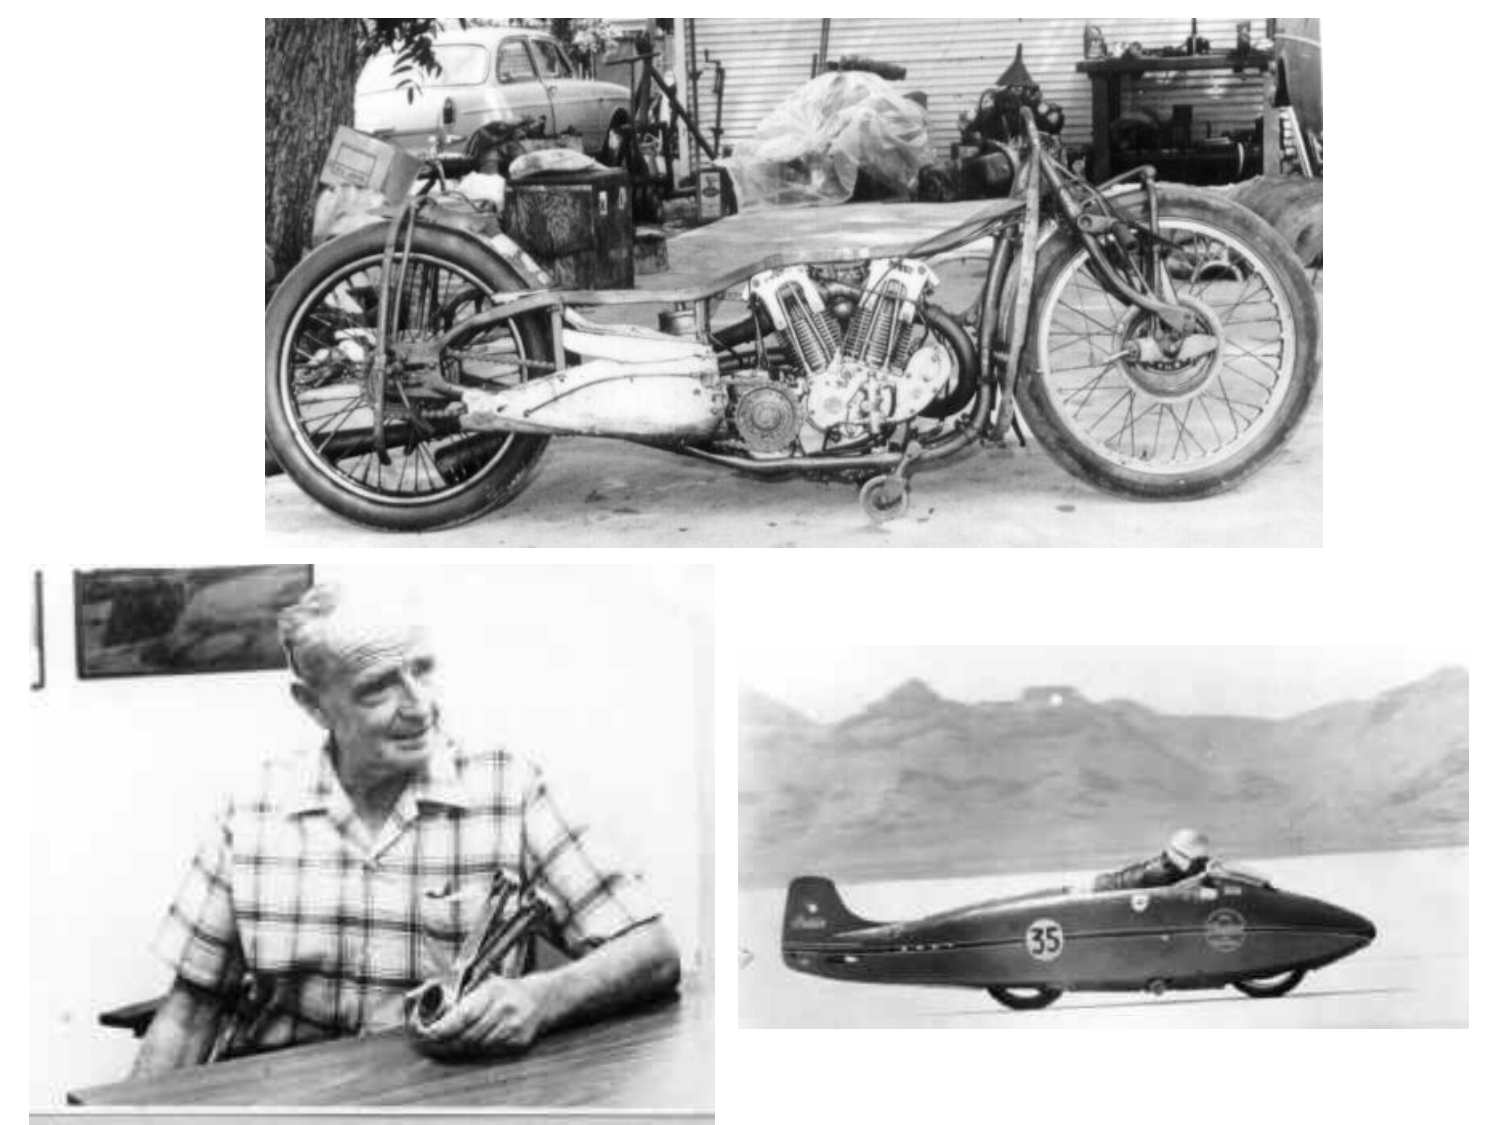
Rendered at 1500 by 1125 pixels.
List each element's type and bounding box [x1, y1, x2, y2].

picture [738, 645, 1469, 1029]
picture [265, 18, 1323, 548]
picture [29, 564, 715, 1125]
